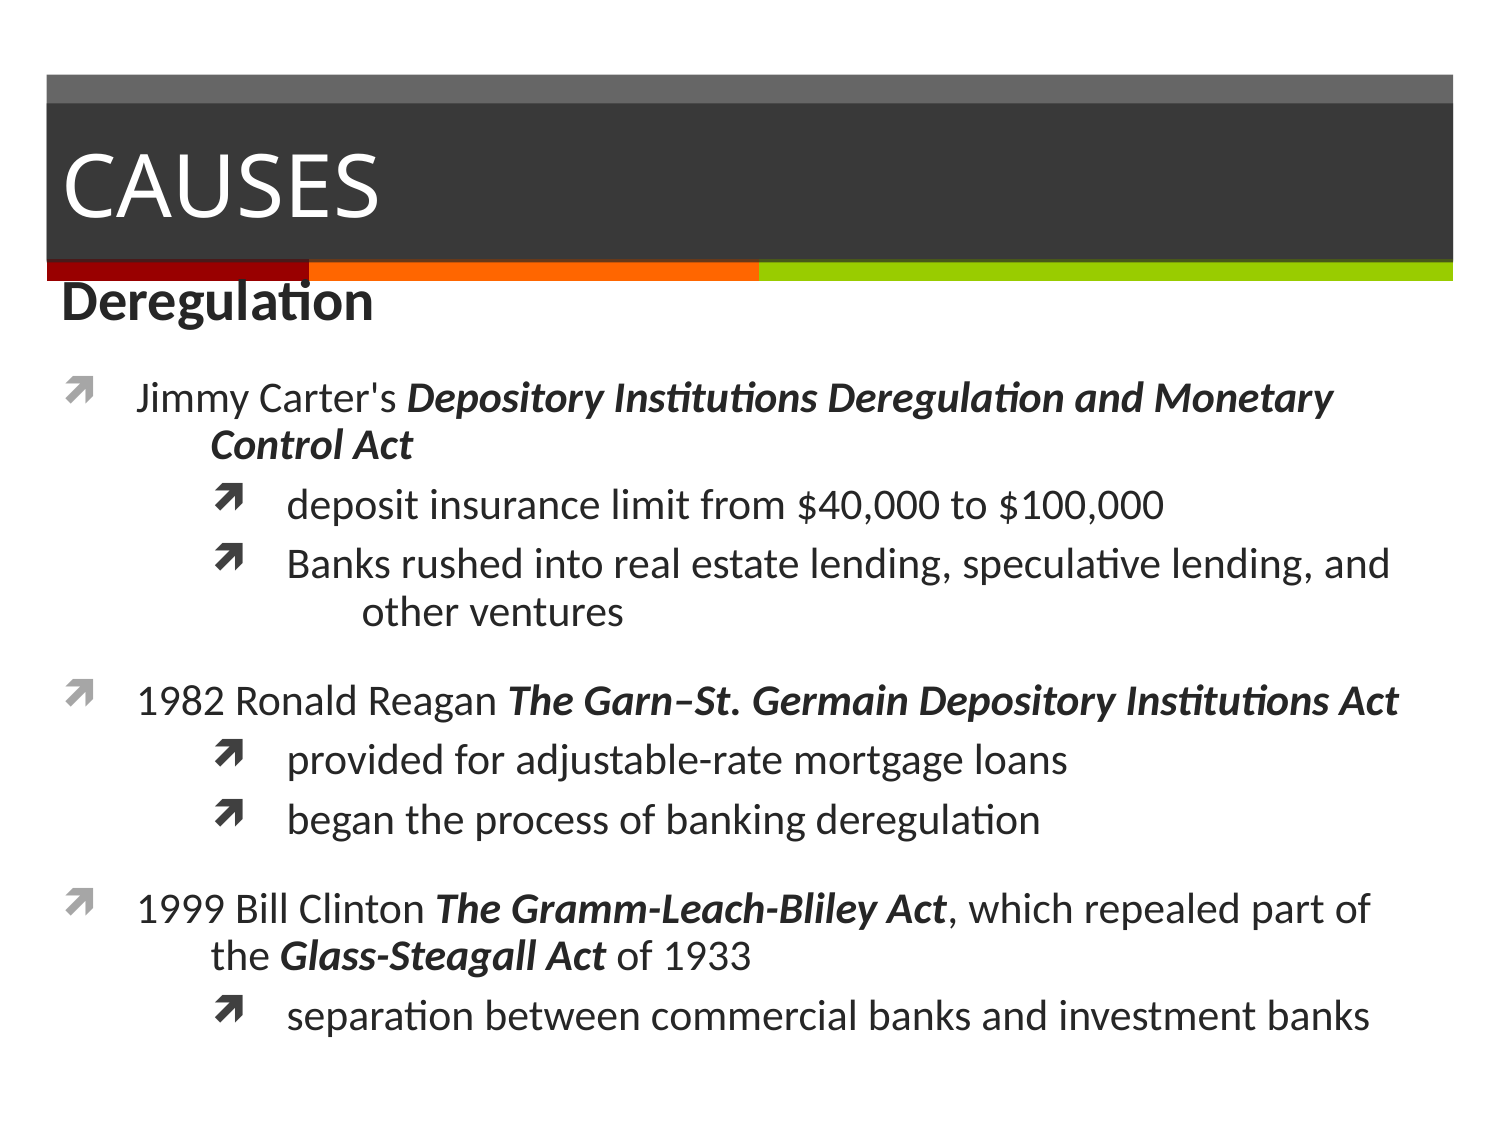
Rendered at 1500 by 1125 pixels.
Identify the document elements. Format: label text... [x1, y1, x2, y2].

text_box Deregulation Jimmy Carter's Depository Institutions Deregulation and Monetary Control Act deposit insurance limit from $40,000 to $100,000 Banks rushed into real estate lending, speculative lending, and other ventures 1982 Ronald Reagan The Garn–St. Germain Depository Institutions Act provided for adjustable-rate mortgage loans began the process of banking deregulation 1999 Bill Clinton The Gramm-Leach-Bliley Act, which repealed part of the Glass-Steagall Act of 1933 separation between commercial banks and investment banks [46, 262, 1454, 1090]
text_box CAUSES [46, 103, 1454, 262]
